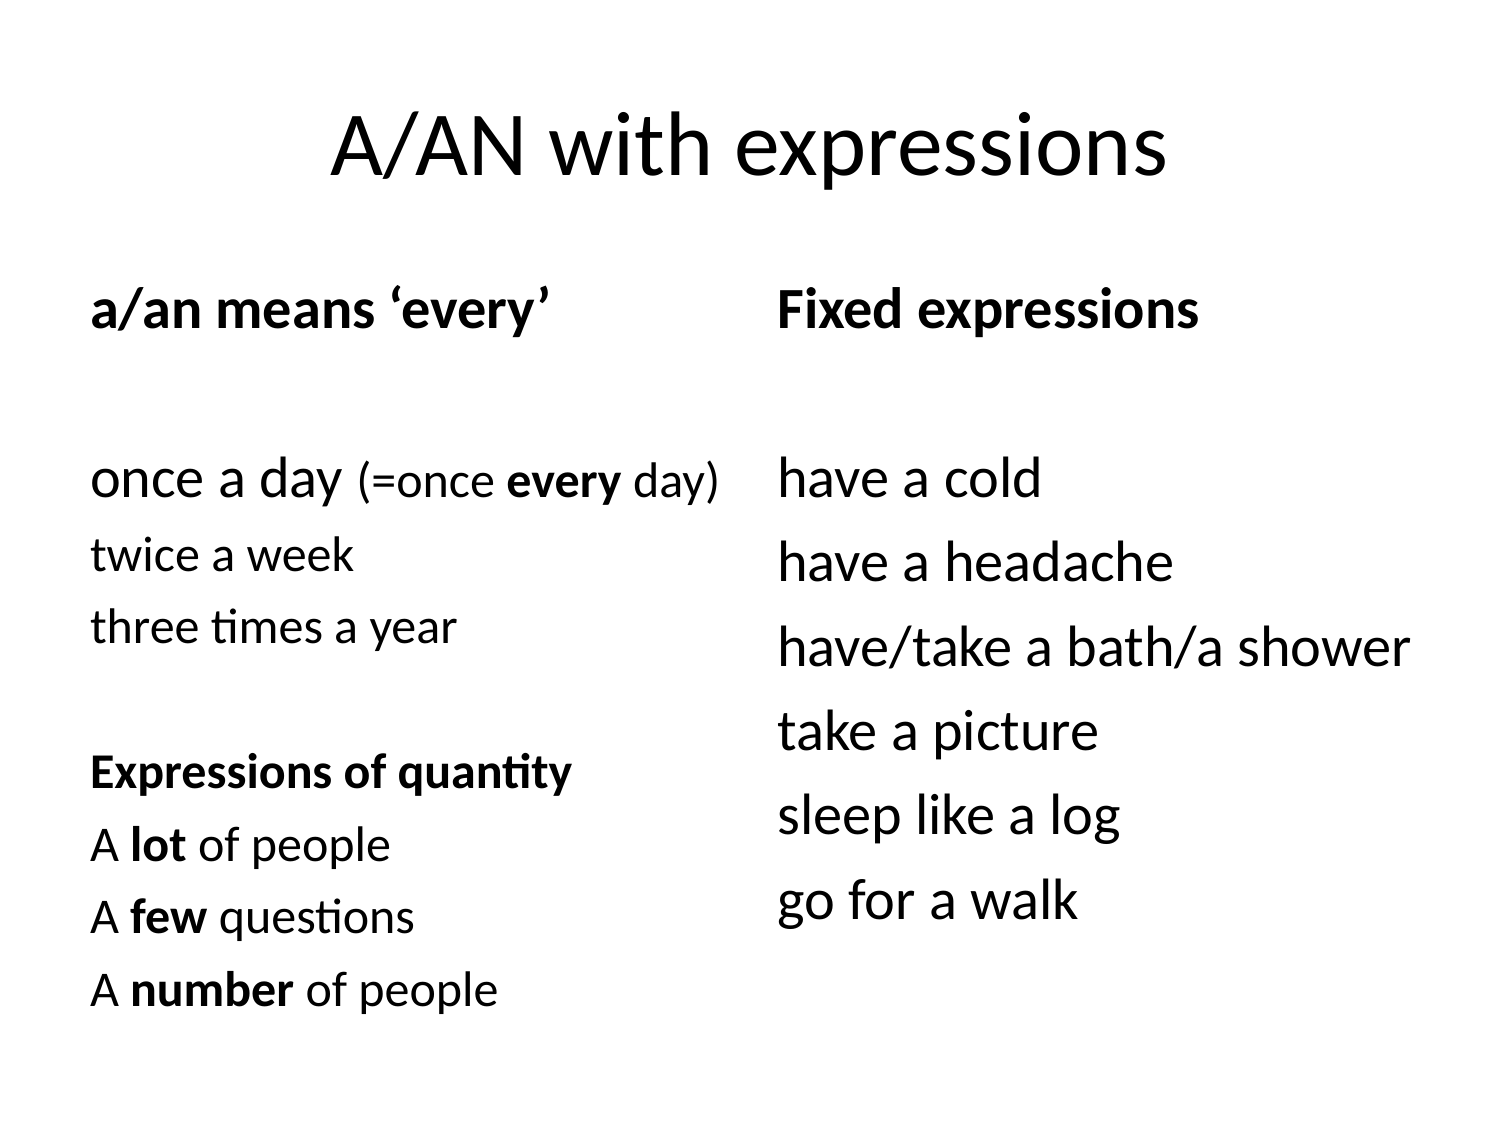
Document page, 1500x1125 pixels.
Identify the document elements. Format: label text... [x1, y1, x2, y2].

list Fixed expressions have a cold have a headache have/take a bath/a shower take a picture sleep like a log go for a walk [762, 262, 1483, 1106]
list a/an means ‘every’ once a day (=once every day) twice a week three times a year Expressions of quantity A lot of people A few questions A number of people [75, 262, 738, 1095]
title A/AN with expressions [75, 45, 1426, 233]
